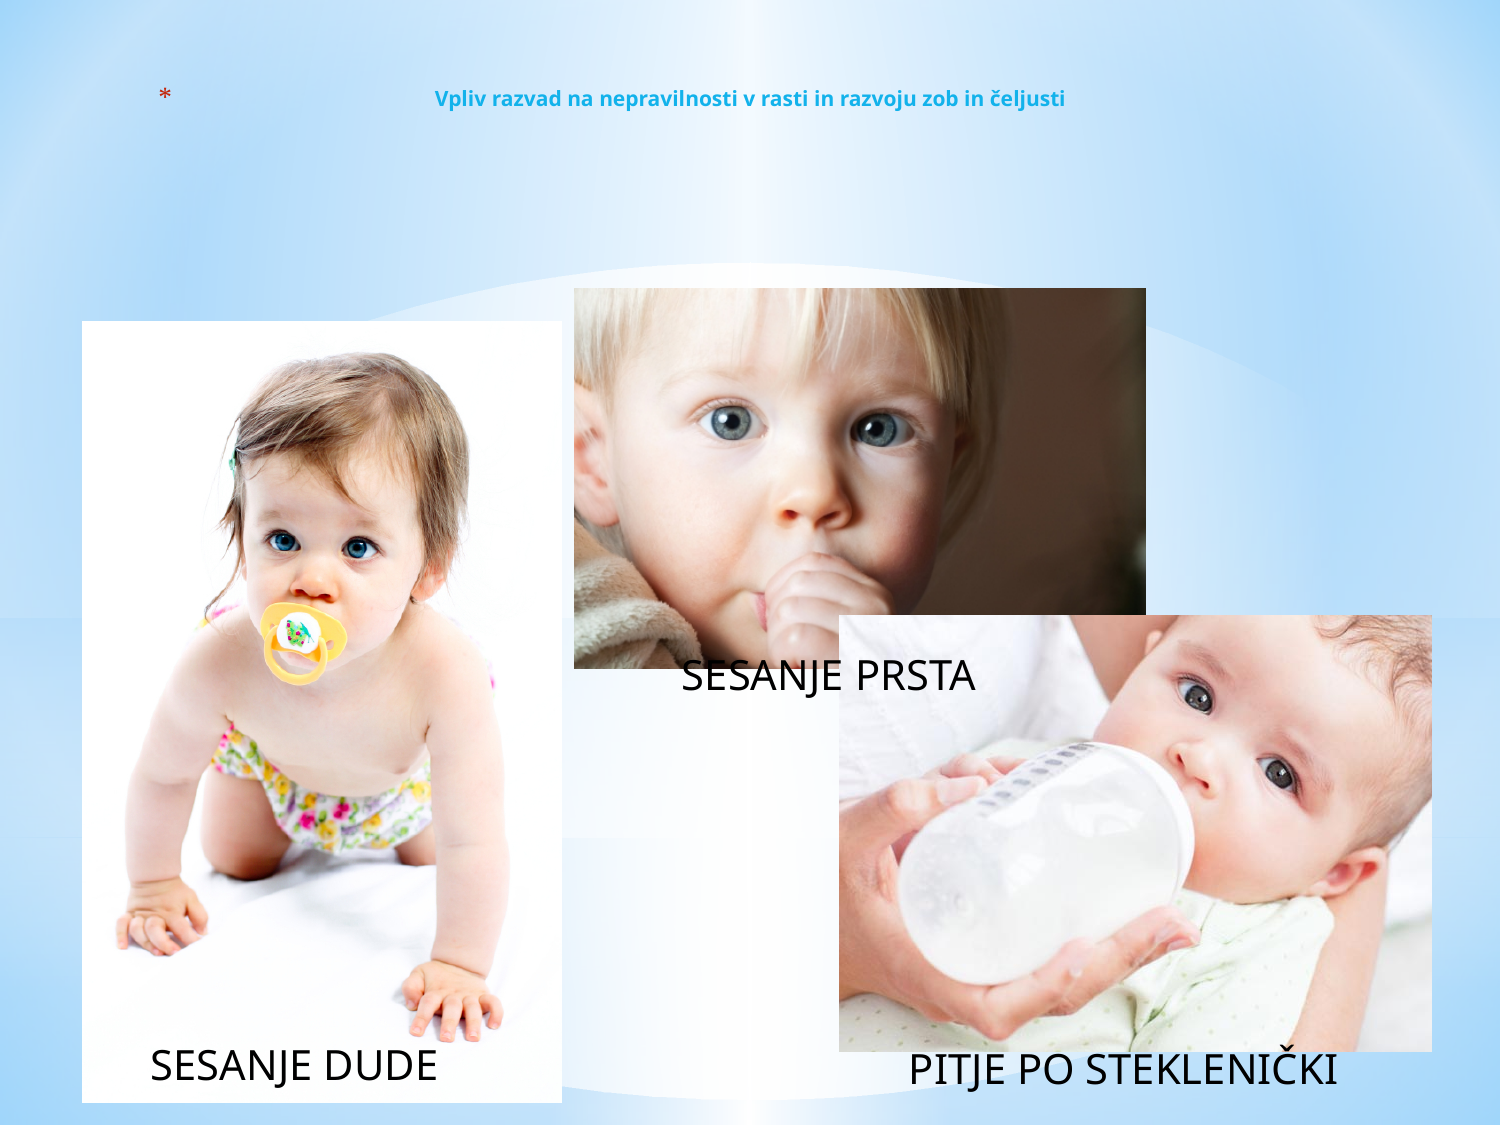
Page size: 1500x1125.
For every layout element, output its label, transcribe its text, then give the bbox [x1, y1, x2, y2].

text_box SESANJE DUDE [135, 1031, 480, 1103]
picture [82, 321, 562, 1103]
title Vpliv razvad na nepravilnosti v rasti in razvoju zob in čeljusti [76, 78, 1414, 304]
picture [574, 304, 1432, 1052]
text_box SESANJE PRSTA [667, 641, 1012, 713]
text_box PITJE PO STEKLENIČKI [894, 1035, 1379, 1118]
